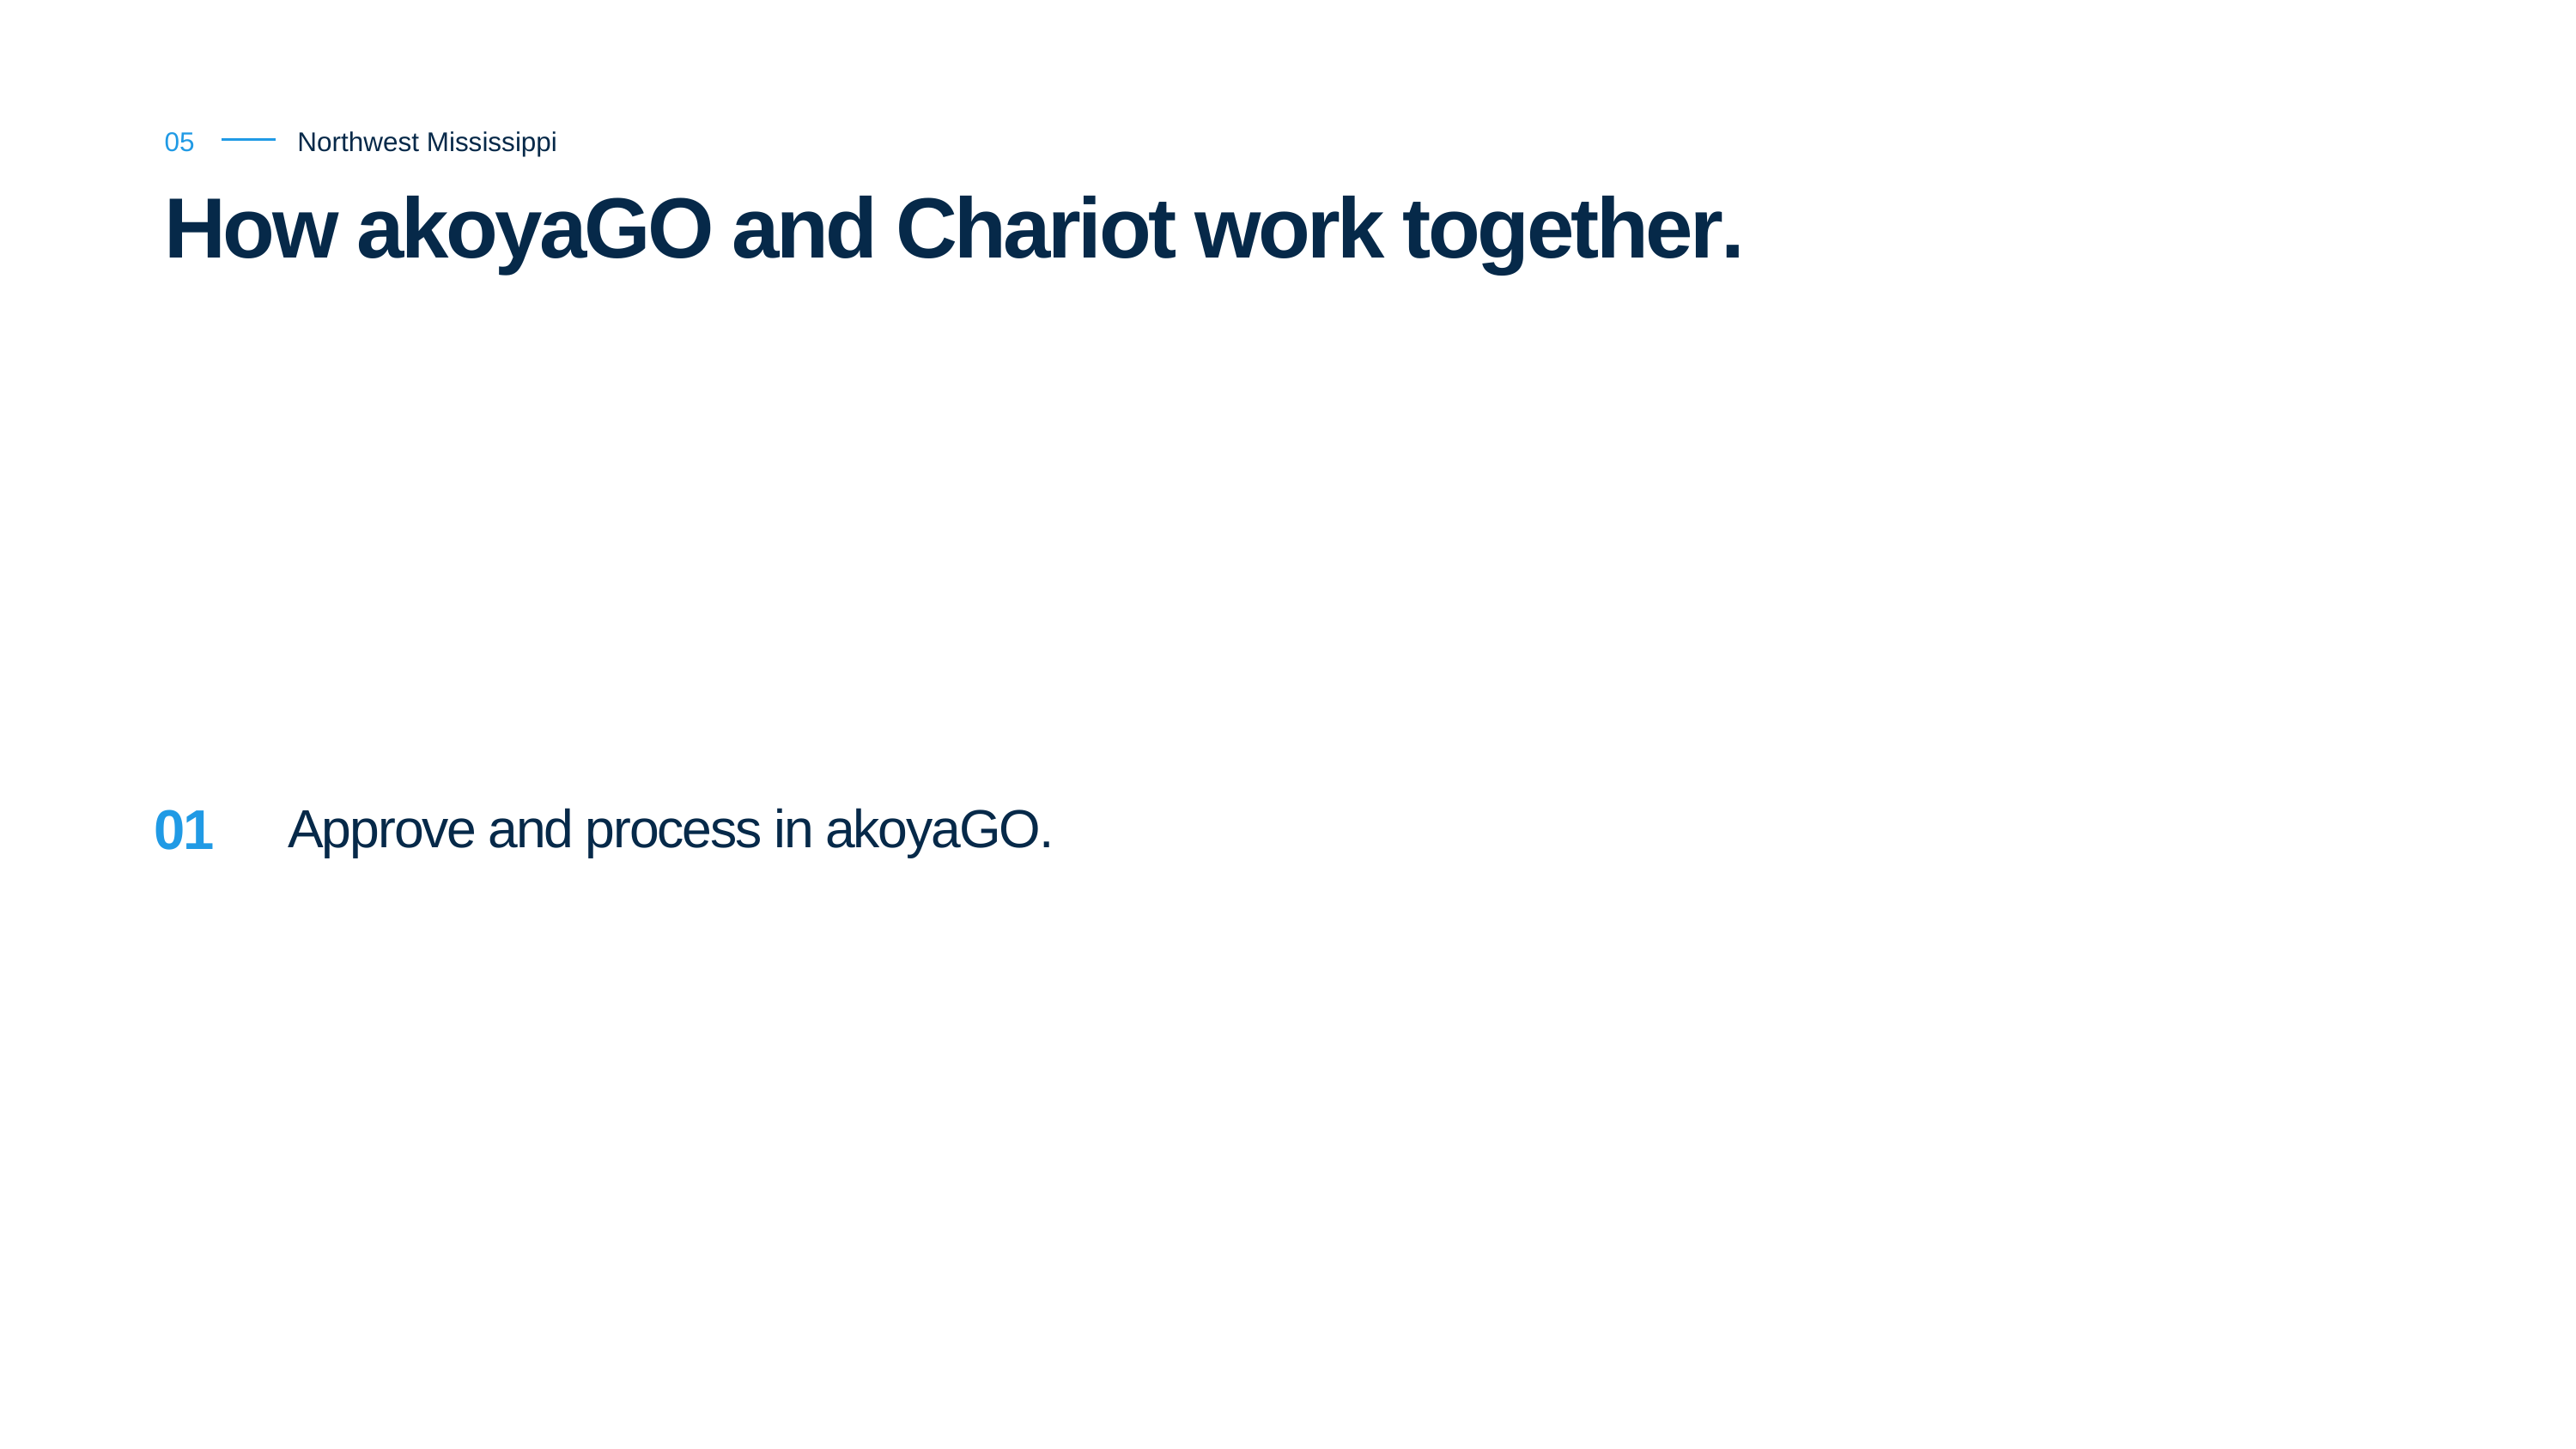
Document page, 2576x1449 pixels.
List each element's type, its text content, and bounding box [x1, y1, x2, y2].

text_box 05 [161, 123, 214, 161]
text_box 01 [149, 795, 247, 865]
text_box How akoyaGO and Chariot work together. [161, 177, 2375, 282]
text_box Approve and process in akoyaGO. [284, 795, 1119, 865]
text_box Northwest Mississippi [294, 123, 665, 161]
